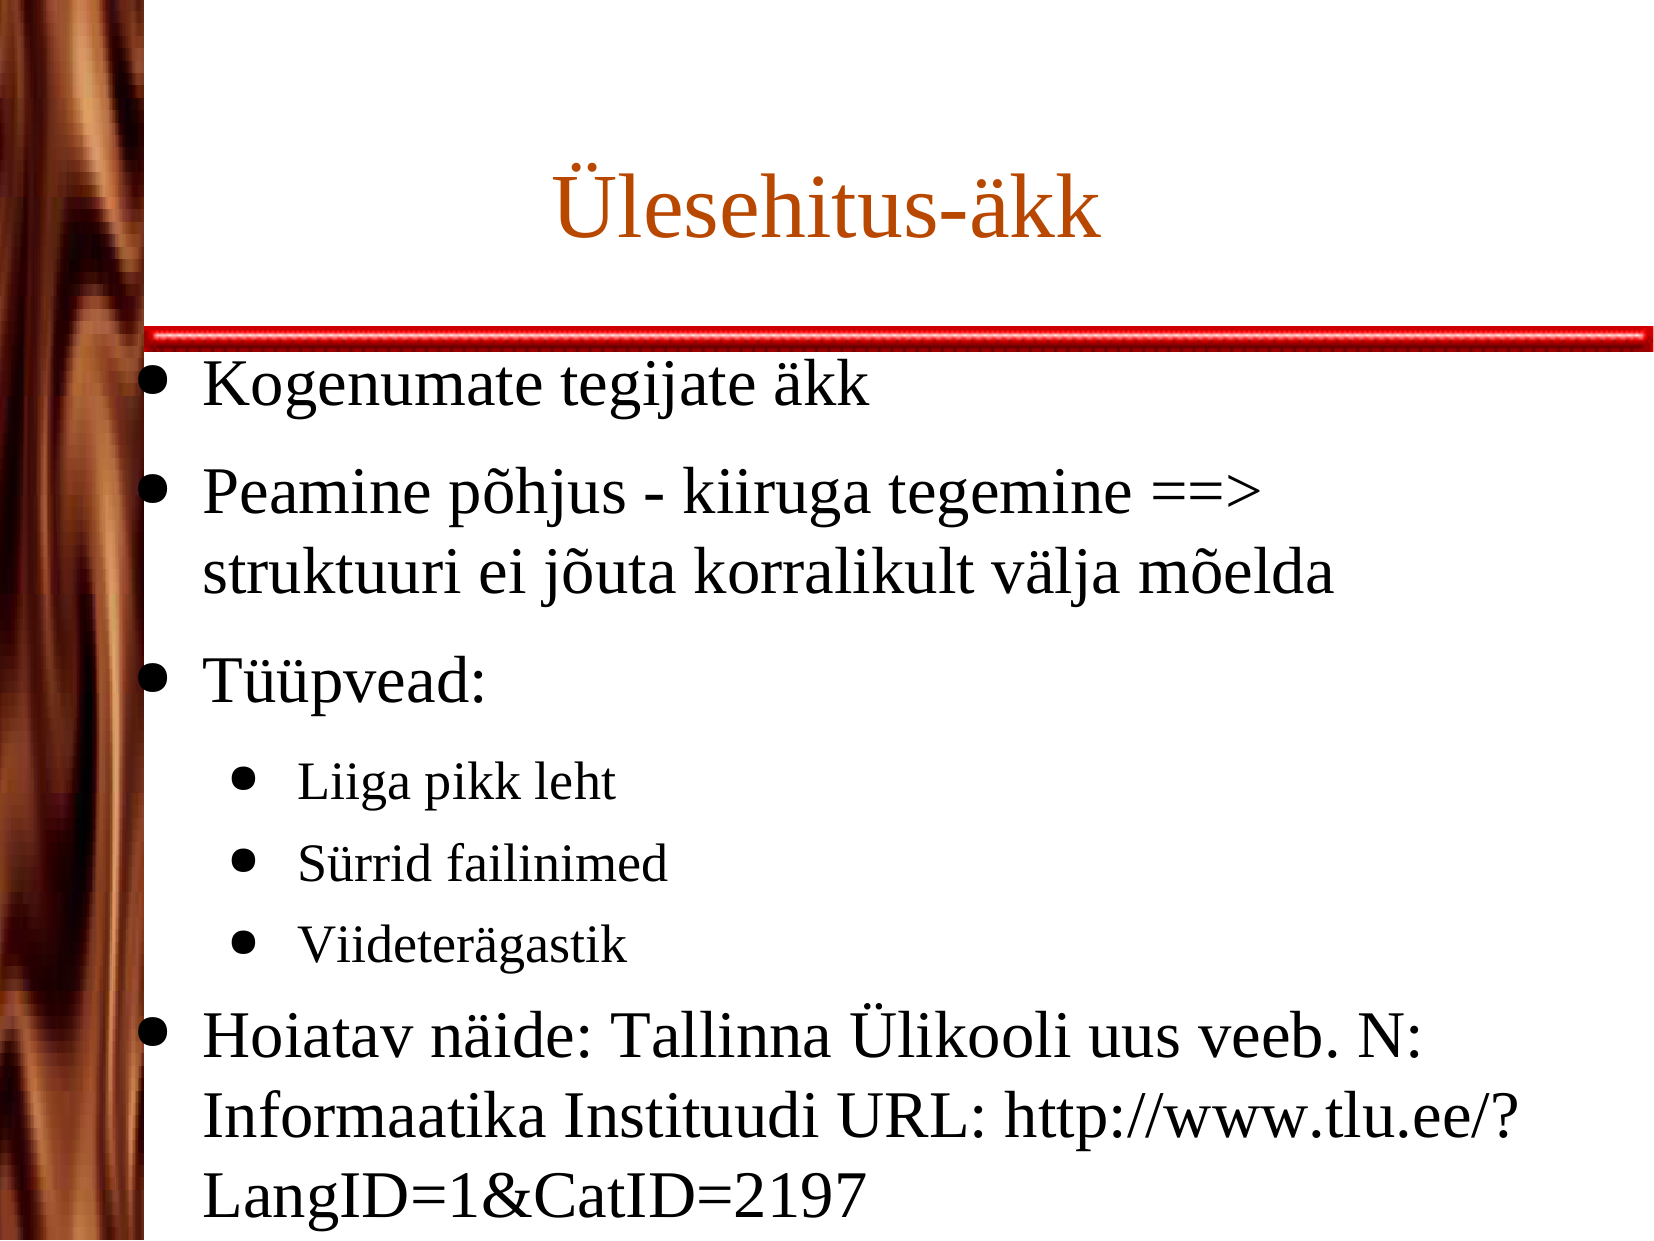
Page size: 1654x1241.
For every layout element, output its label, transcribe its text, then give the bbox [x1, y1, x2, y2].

list Kogenumate tegijate äkk Peamine põhjus - kiiruga tegemine ==> struktuuri ei jõuta korralikult välja mõelda Tüüpvead: Liiga pikk leht Sürrid failinimed Viideterägastik Hoiatav näide: Tallinna Ülikooli uus veeb. N: Informaatika Instituudi URL: http://www.tlu.ee/?LangID=1&CatID=2197 [121, 344, 1533, 1232]
picture [0, 0, 1654, 1240]
title Ülesehitus-äkk [121, 102, 1533, 310]
